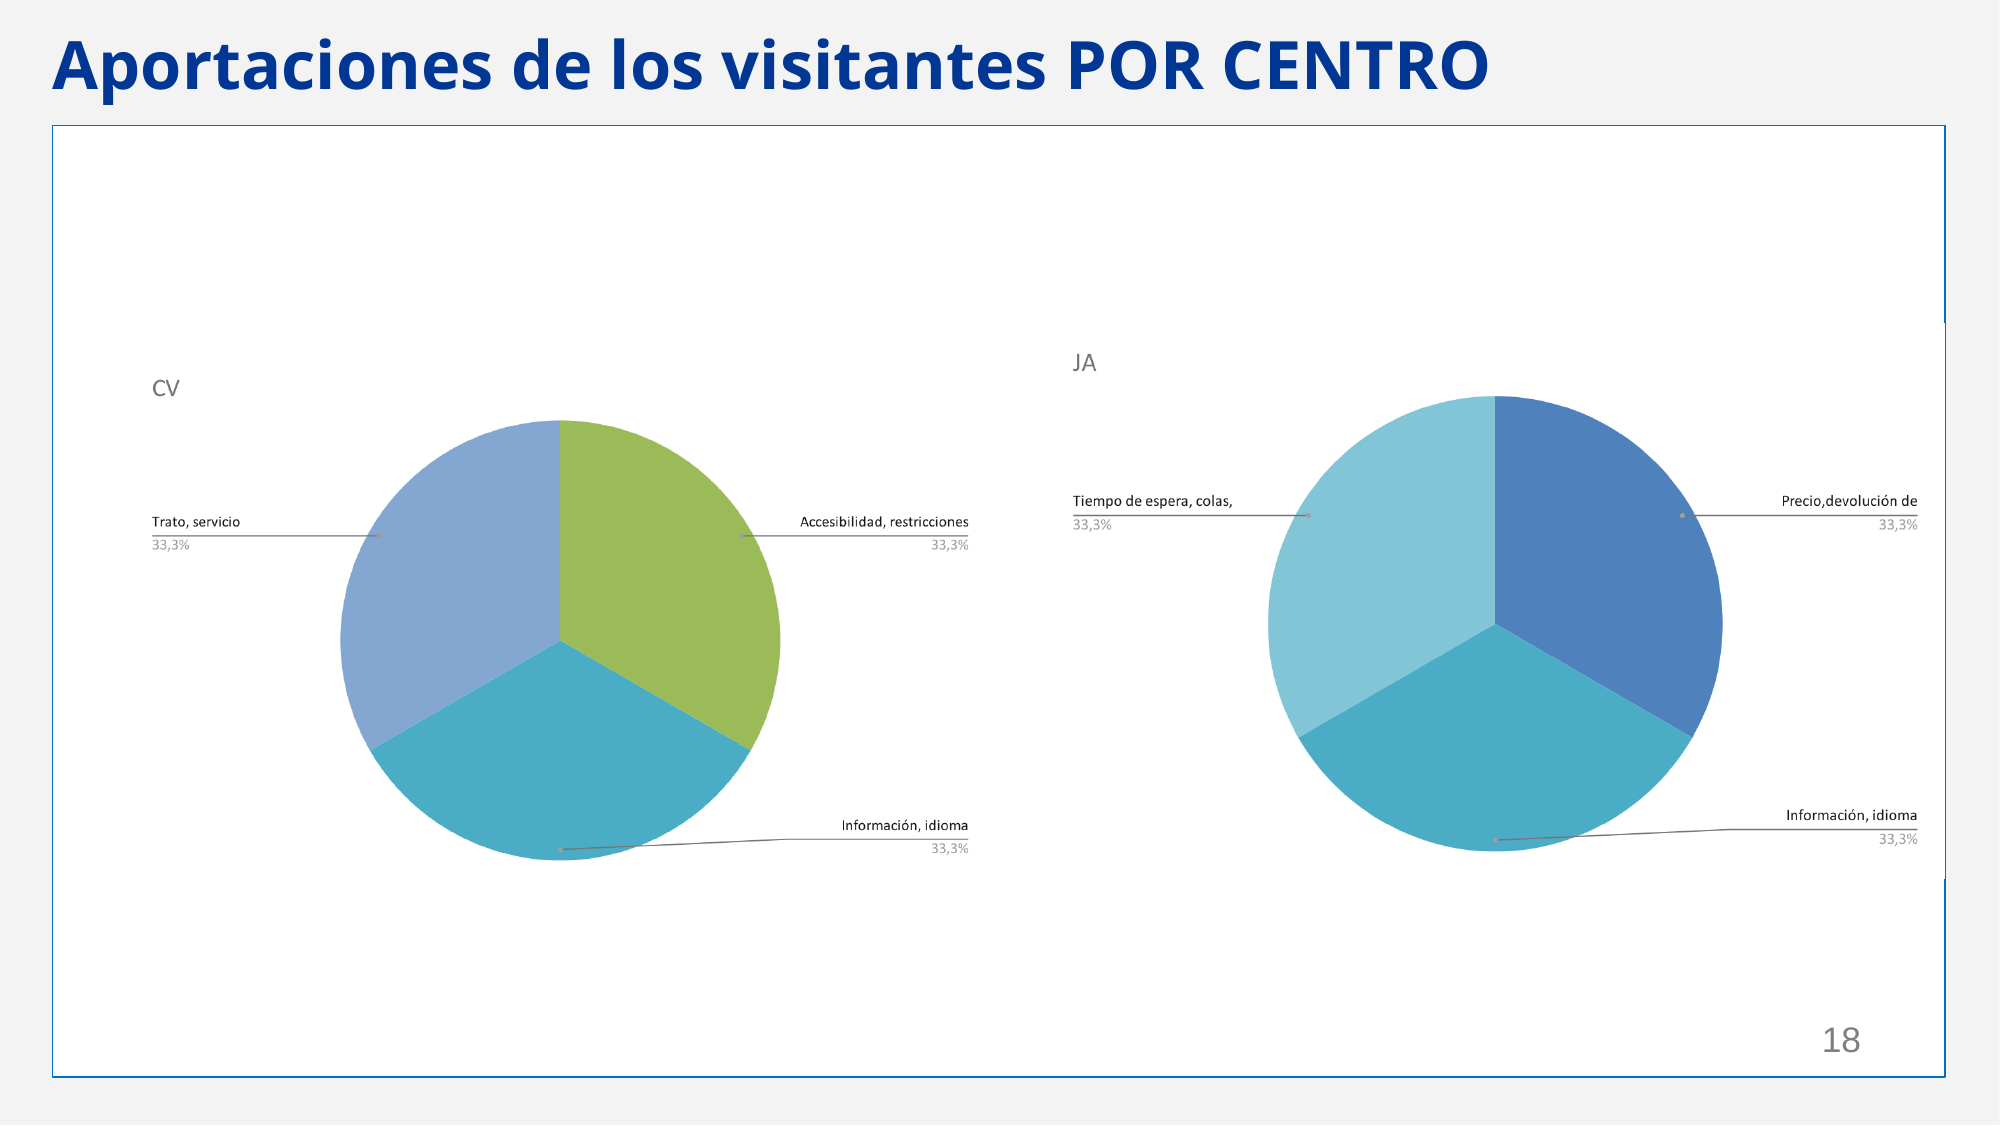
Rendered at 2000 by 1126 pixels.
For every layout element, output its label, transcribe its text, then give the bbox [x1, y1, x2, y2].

picture [125, 350, 995, 888]
slide_number <number> [1412, 1008, 1880, 1069]
text_box Aportaciones de los visitantes POR CENTRO [52, 0, 1945, 125]
text_box [52, 125, 1945, 1078]
picture [1045, 323, 1945, 879]
